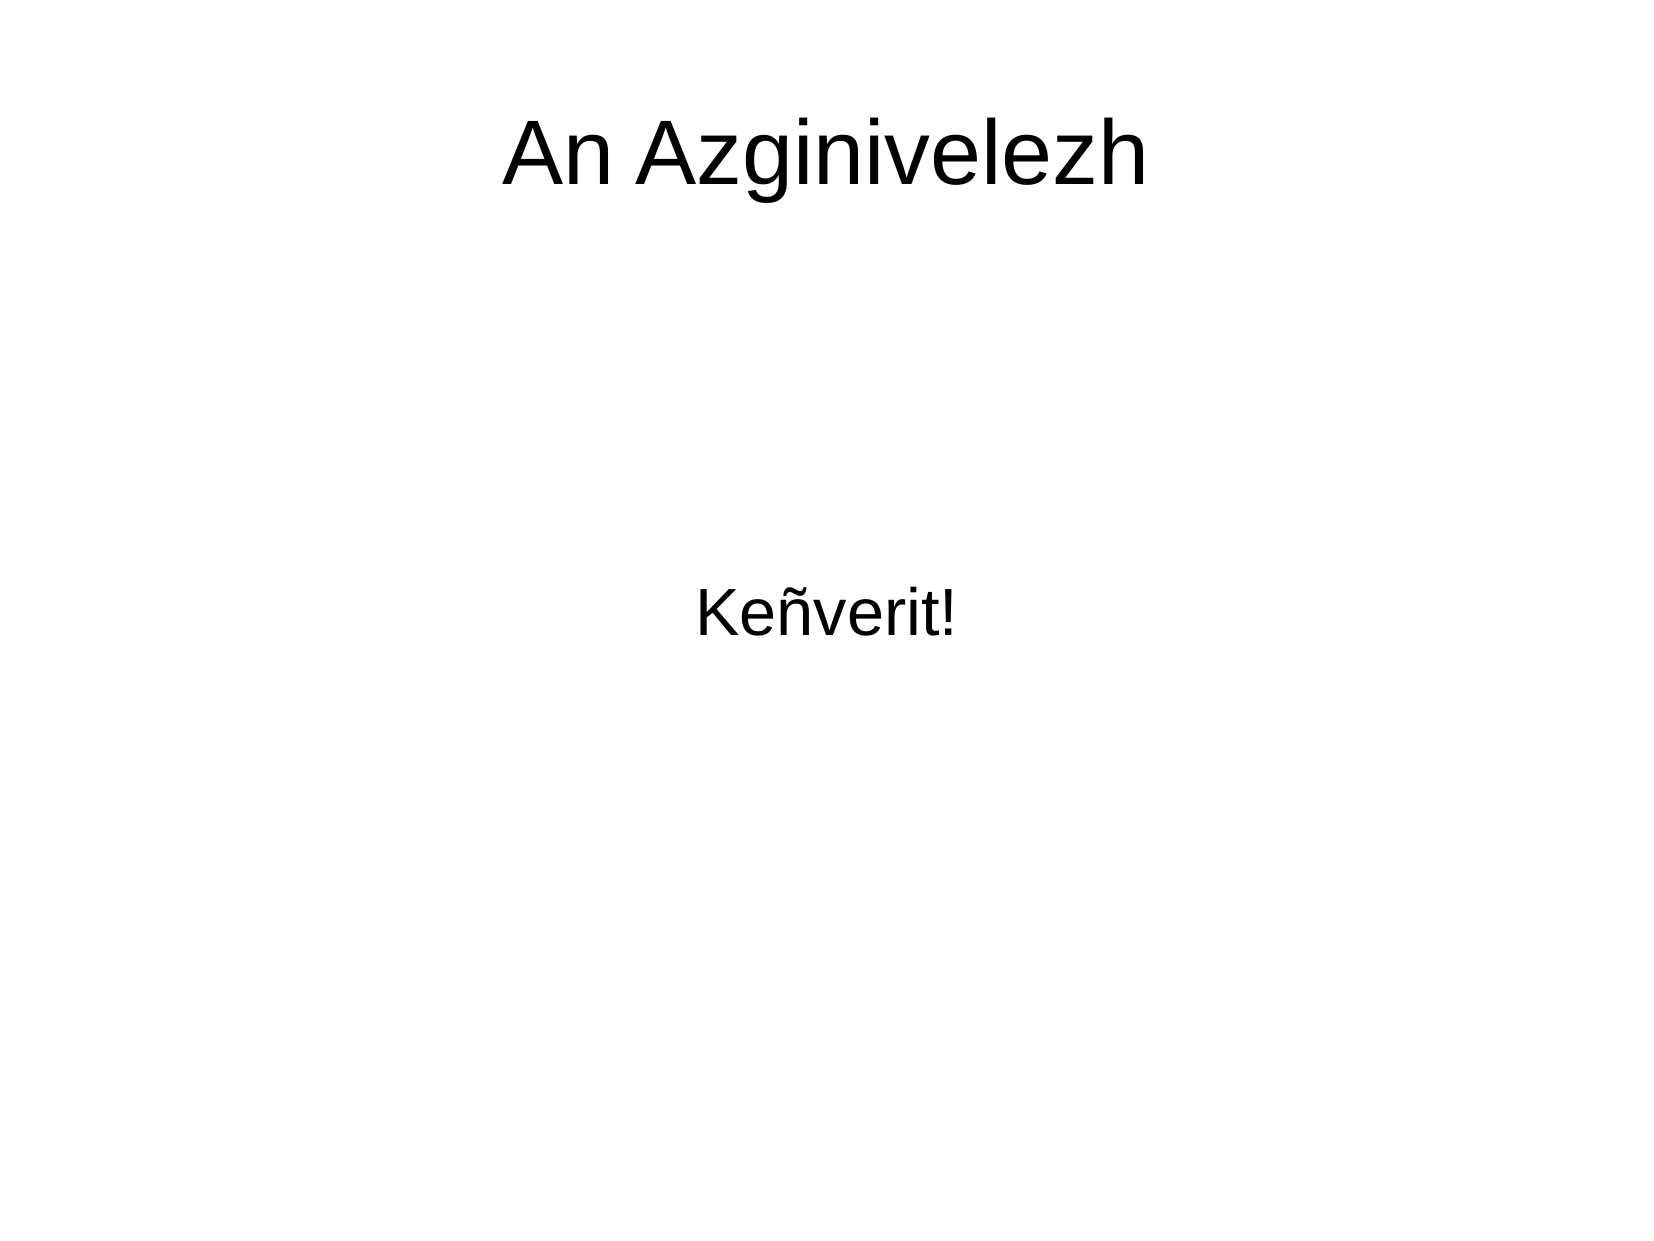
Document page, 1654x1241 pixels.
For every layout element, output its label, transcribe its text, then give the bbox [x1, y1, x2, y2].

subtitle Keñverit! [82, 290, 1571, 1010]
title An Azginivelezh [82, 49, 1571, 257]
